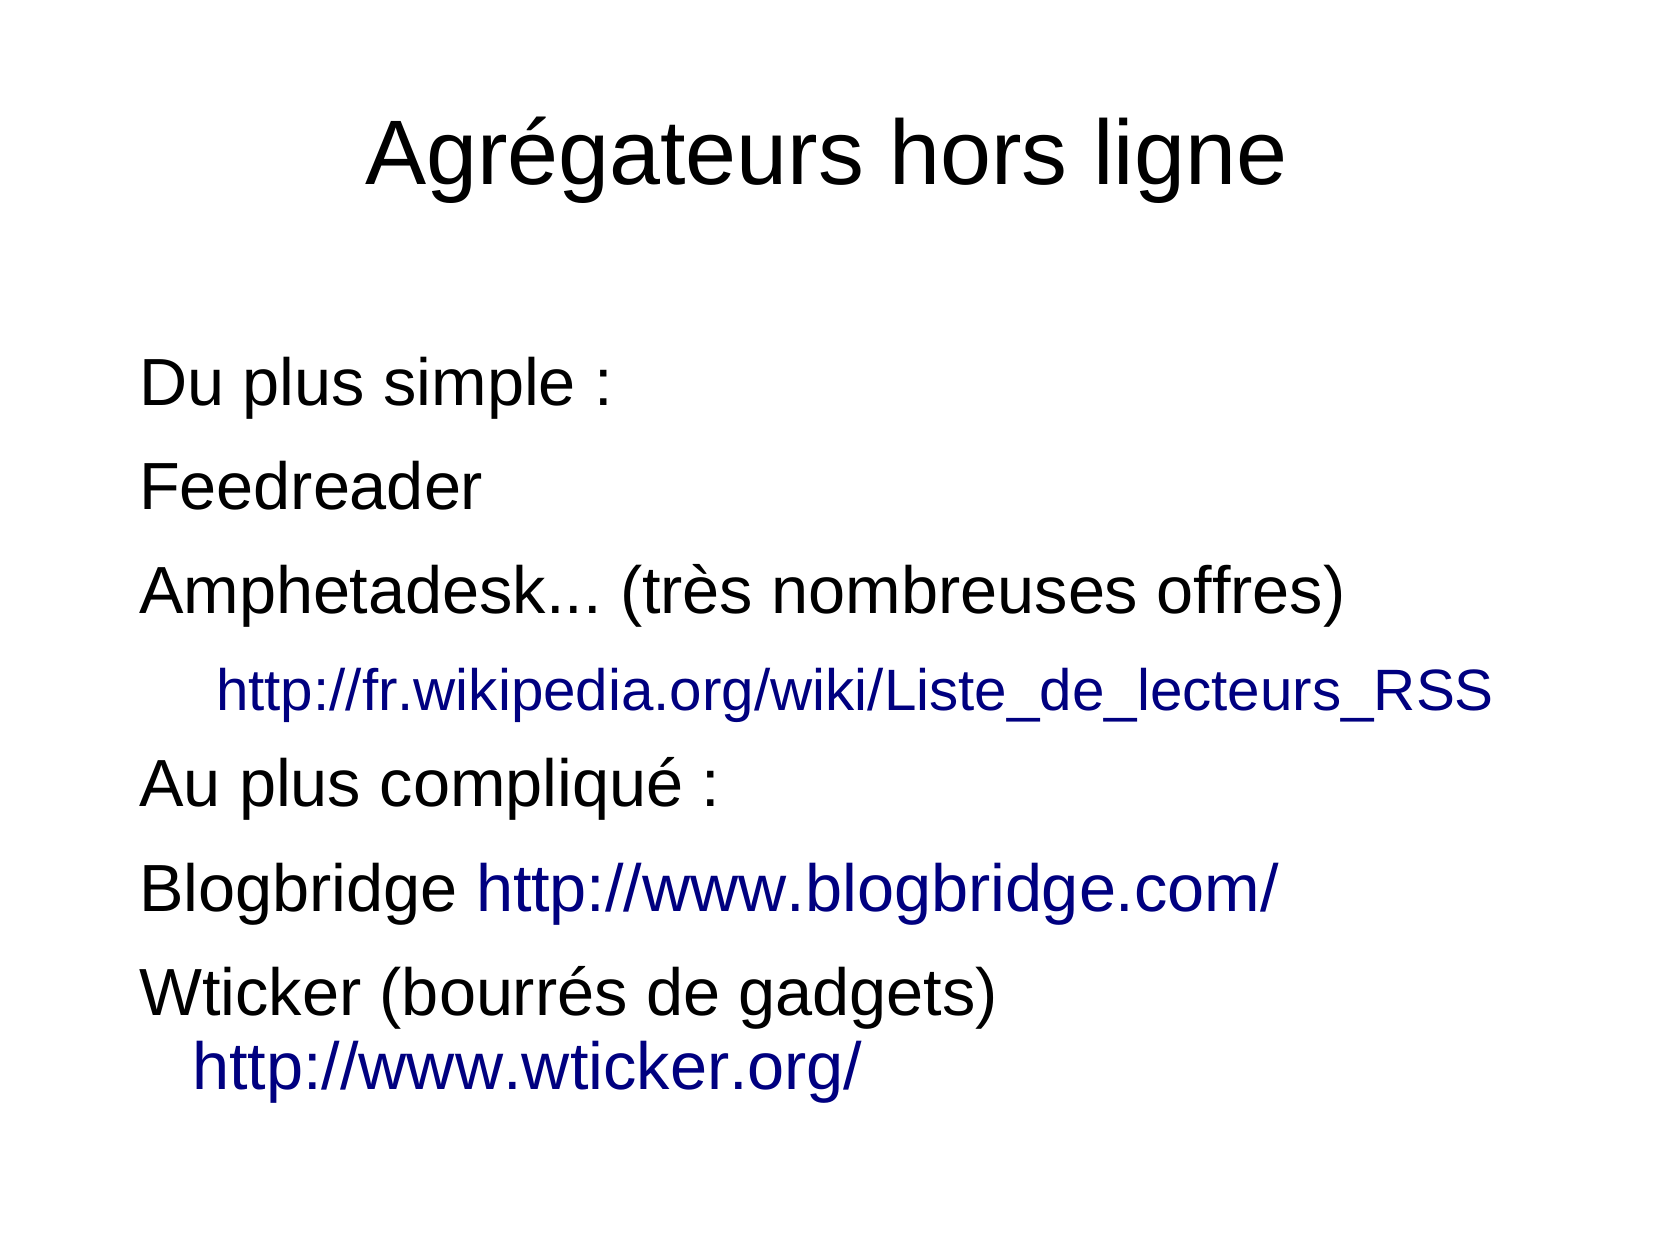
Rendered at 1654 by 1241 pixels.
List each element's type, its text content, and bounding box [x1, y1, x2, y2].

list Du plus simple : Feedreader Amphetadesk... (très nombreuses offres) http://fr.wikipedia.org/wiki/Liste_de_lecteurs_RSS Au plus compliqué : Blogbridge http://www.blogbridge.com/ Wticker (bourrés de gadgets) http://www.wticker.org/ [121, 344, 1534, 1127]
title Agrégateurs hors ligne [82, 49, 1571, 257]
